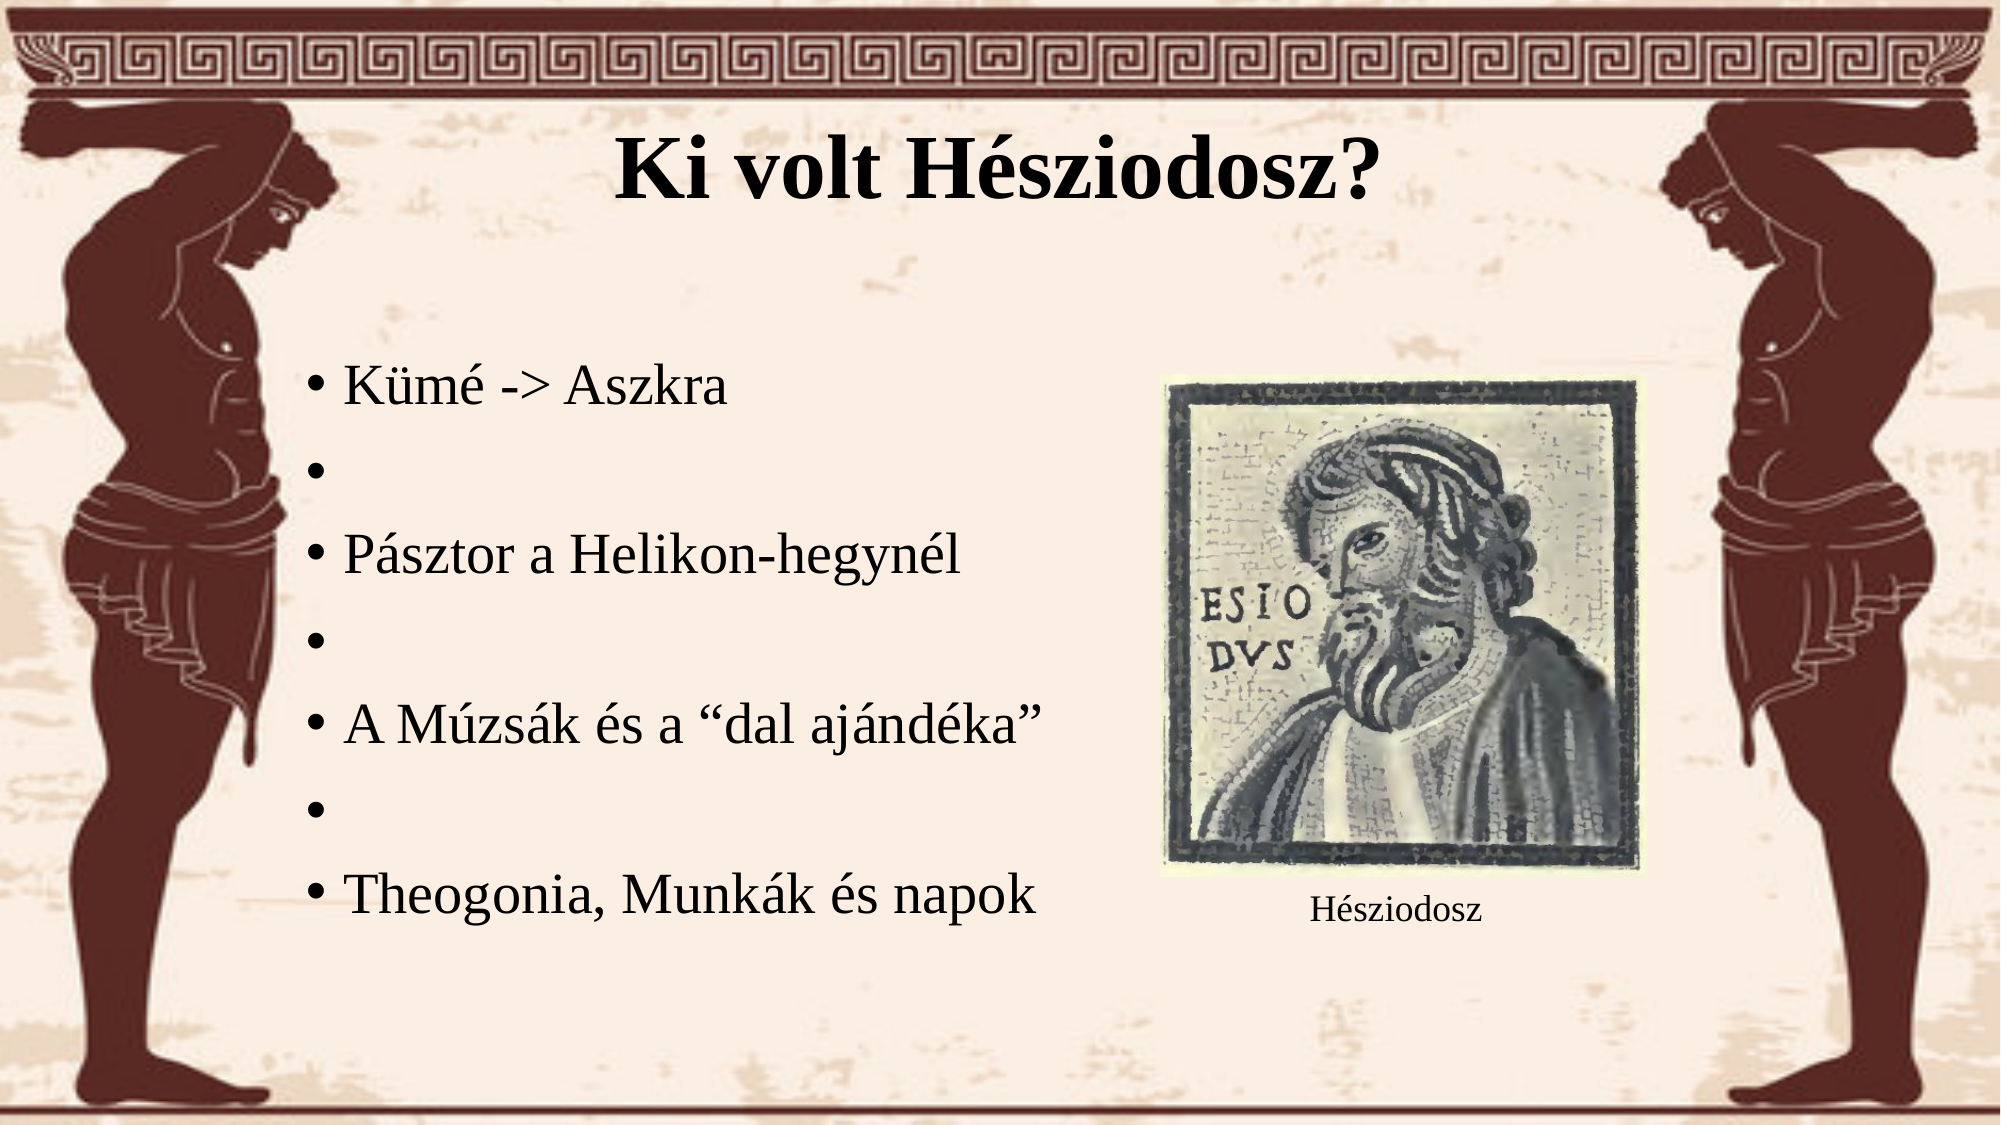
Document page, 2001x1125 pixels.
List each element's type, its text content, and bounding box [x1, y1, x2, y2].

list Kümé -> Aszkra Pásztor a Helikon-hegynél A Múzsák és a “dal ajándéka” Theogonia, Munkák és napok [290, 346, 1062, 979]
picture [1160, 374, 1647, 877]
text_box Hésziodosz [1294, 876, 1500, 938]
title Ki volt Hésziodosz? [137, 59, 1863, 278]
